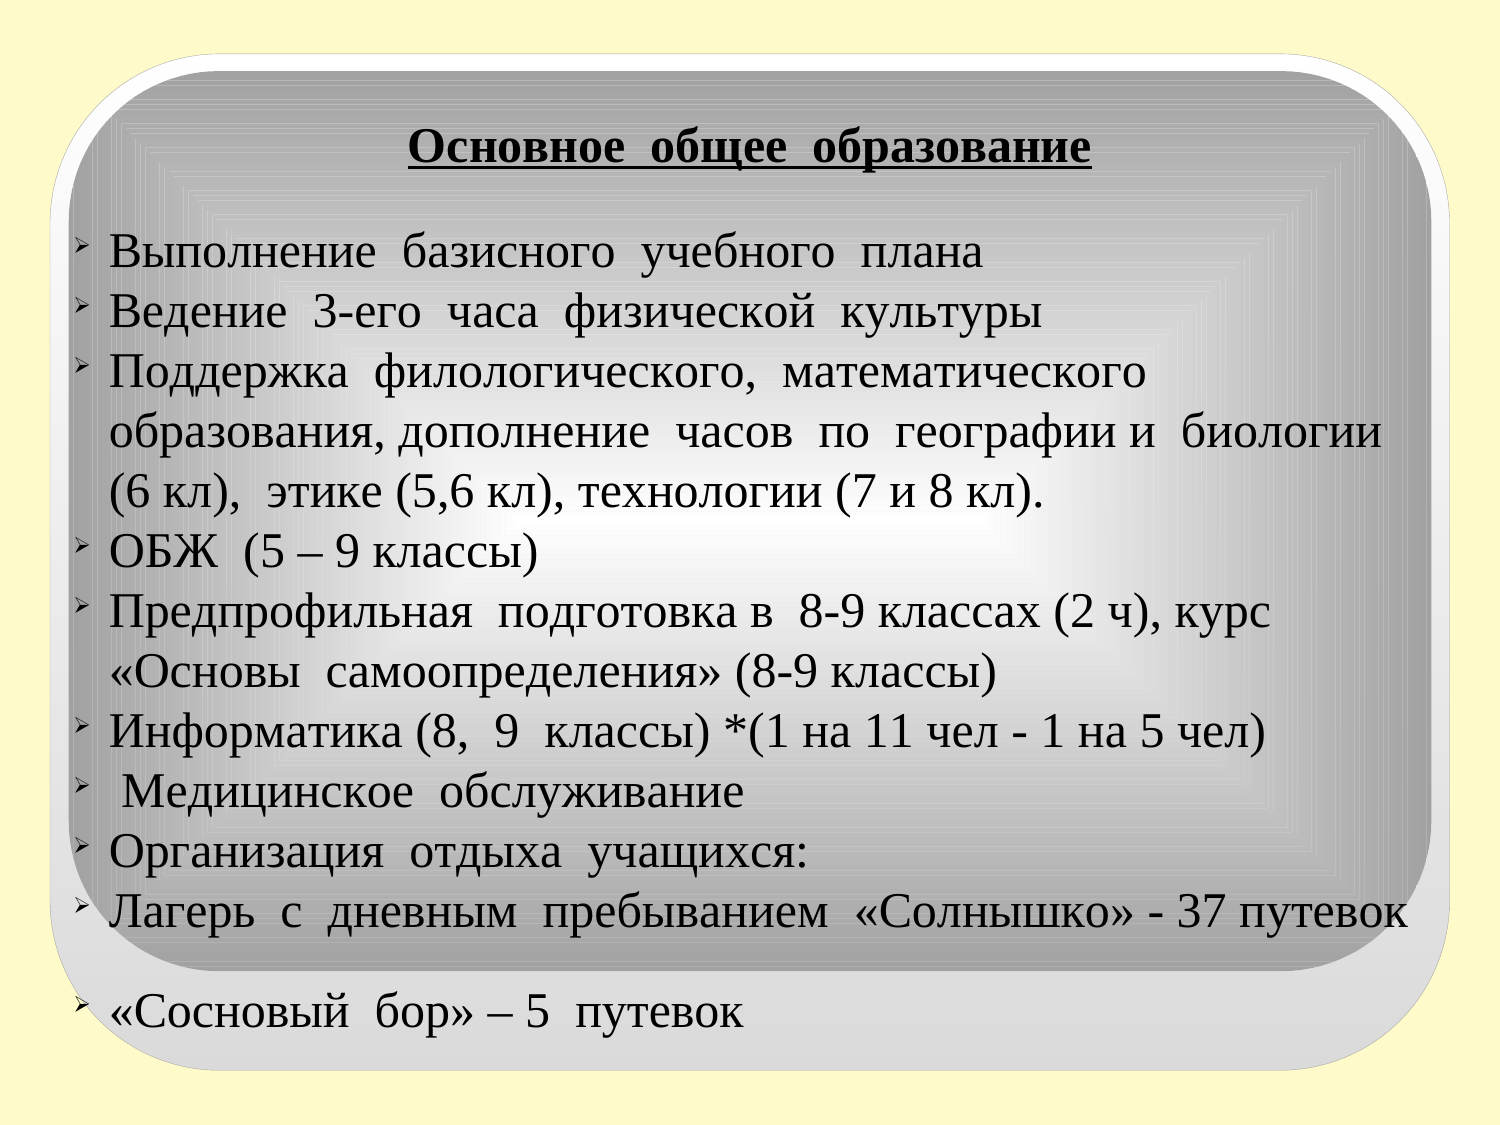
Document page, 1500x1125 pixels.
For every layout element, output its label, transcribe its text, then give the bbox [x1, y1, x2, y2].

text_box Основное общее образование Выполнение базисного учебного плана Ведение 3-его часа физической культуры Поддержка филологического, математического образования, дополнение часов по географии и биологии (6 кл), этике (5,6 кл), технологии (7 и 8 кл). ОБЖ (5 – 9 классы) Предпрофильная подготовка в 8-9 классах (2 ч), курс «Основы самоопределения» (8-9 классы) Информатика (8, 9 классы) *(1 на 11 чел - 1 на 5 чел) Медицинское обслуживание Организация отдыха учащихся: Лагерь с дневным пребыванием «Солнышко» - 37 путевок «Сосновый бор» – 5 путевок [58, 105, 1442, 1046]
